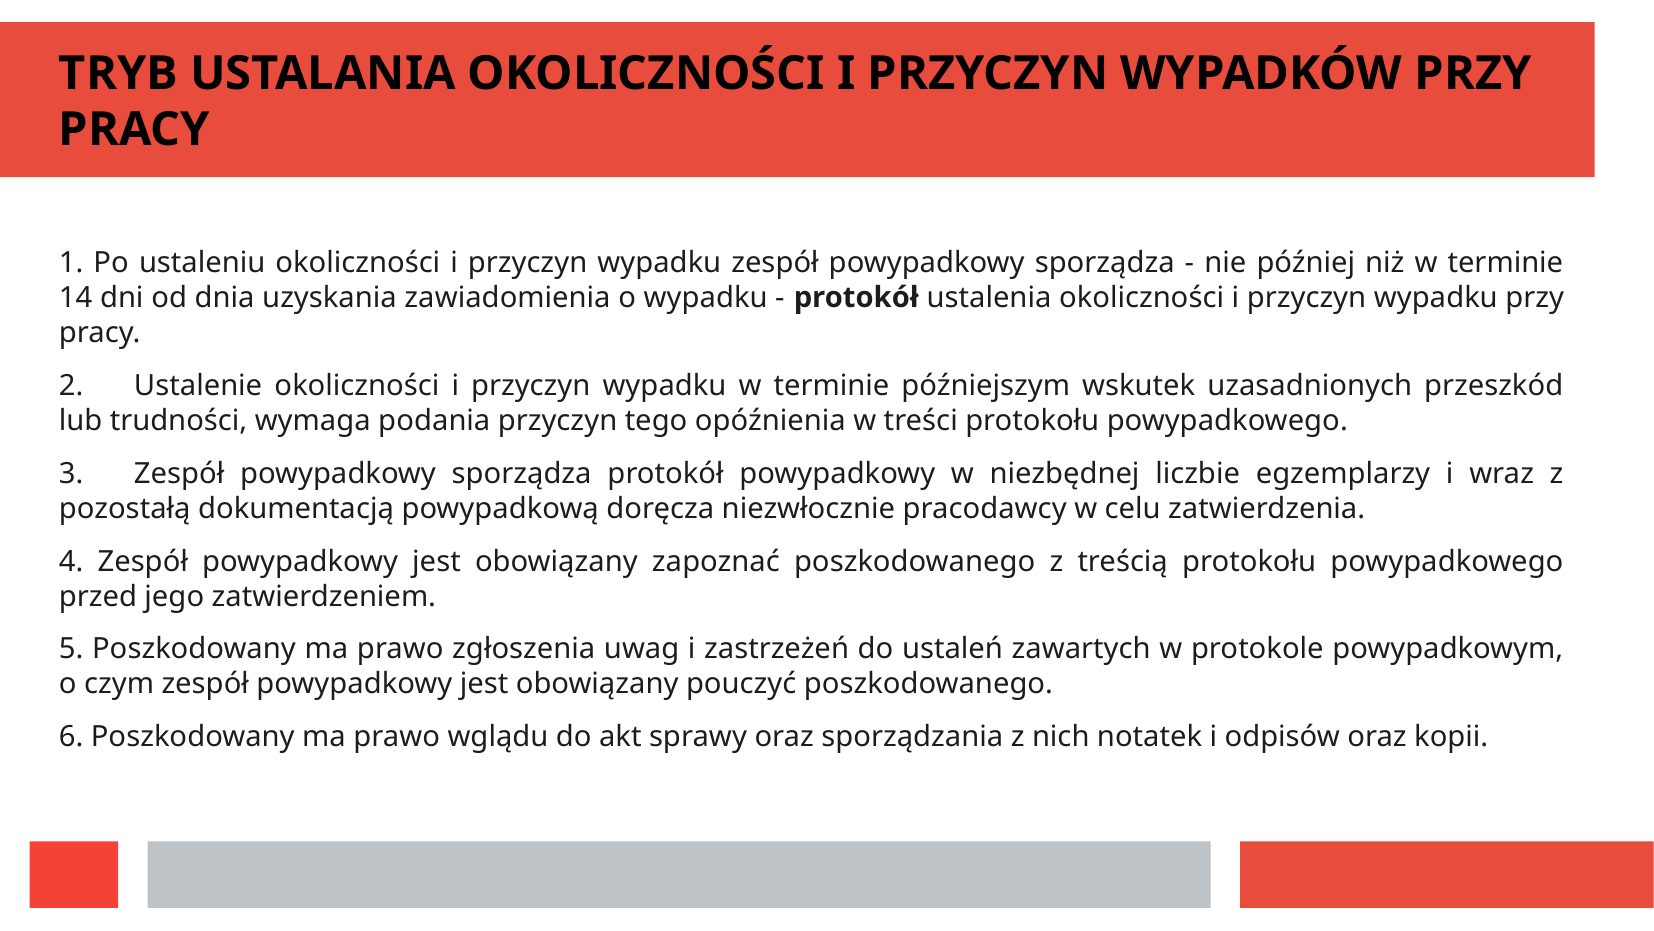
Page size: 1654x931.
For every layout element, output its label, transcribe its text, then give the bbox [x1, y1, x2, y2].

title TRYB USTALANIA OKOLICZNOŚCI I PRZYCZYN WYPADKÓW PRZY PRACY [59, 41, 1595, 156]
subtitle 1. Po ustaleniu okoliczności i przyczyn wypadku zespół powypadkowy sporządza - nie później niż w terminie 14 dni od dnia uzyskania zawiadomienia o wypadku - protokół ustalenia okoliczności i przyczyn wypadku przy pracy. 2. Ustalenie okoliczności i przyczyn wypadku w terminie późniejszym wskutek uzasadnionych przeszkód lub trudności, wymaga podania przyczyn tego opóźnienia w treści protokołu powypadkowego. 3. Zespół powypadkowy sporządza protokół powypadkowy w niezbędnej liczbie egzemplarzy i wraz z pozostałą dokumentacją powypadkową doręcza niezwłocznie pracodawcy w celu zatwierdzenia. 4. Zespół powypadkowy jest obowiązany zapoznać poszkodowanego z treścią protokołu powypadkowego przed jego zatwierdzeniem. 5. Poszkodowany ma prawo zgłoszenia uwag i zastrzeżeń do ustaleń zawartych w protokole powypadkowym, o czym zespół powypadkowy jest obowiązany pouczyć poszkodowanego. 6. Poszkodowany ma prawo wglądu do akt sprawy oraz sporządzania z nich notatek i odpisów oraz kopii. [59, 243, 1565, 728]
